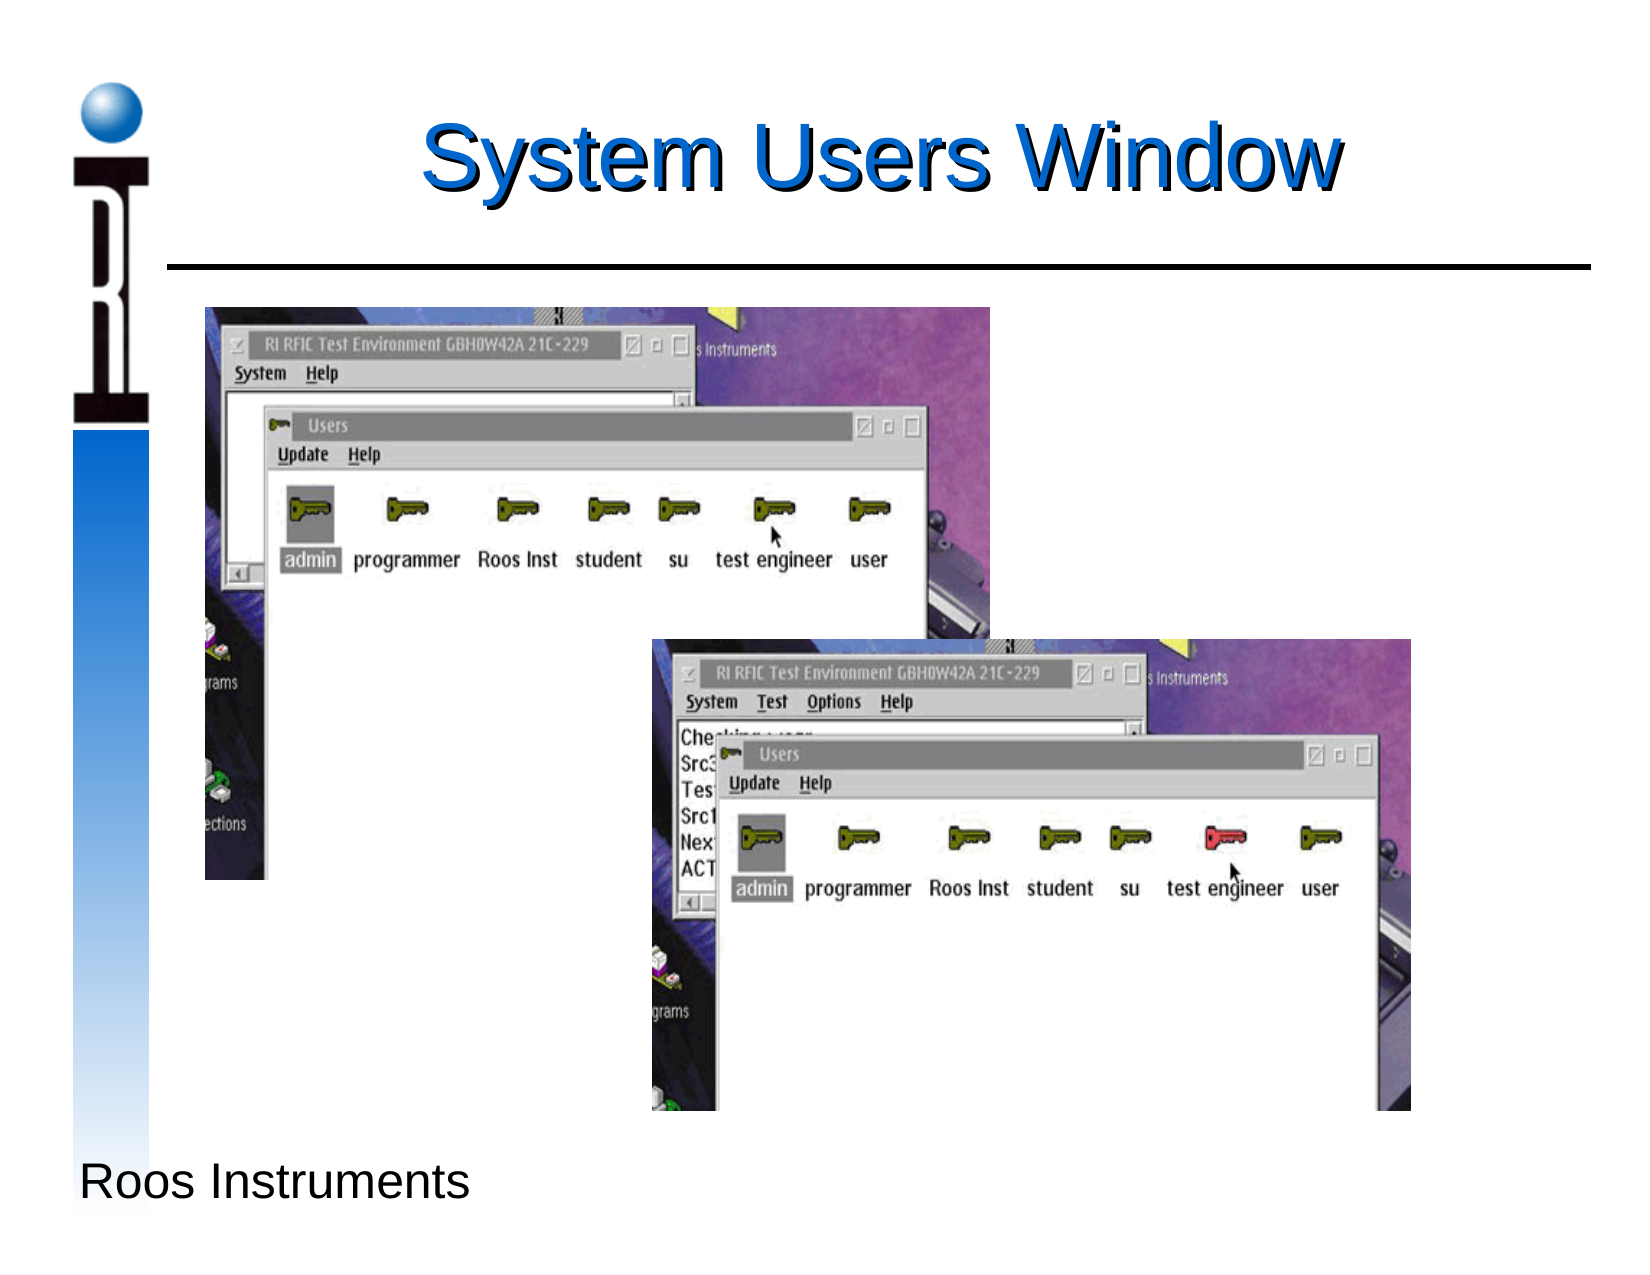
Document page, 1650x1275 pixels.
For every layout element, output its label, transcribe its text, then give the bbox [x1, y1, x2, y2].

title System Users Window [171, 59, 1591, 253]
picture [205, 307, 1411, 1111]
picture [69, 78, 154, 430]
